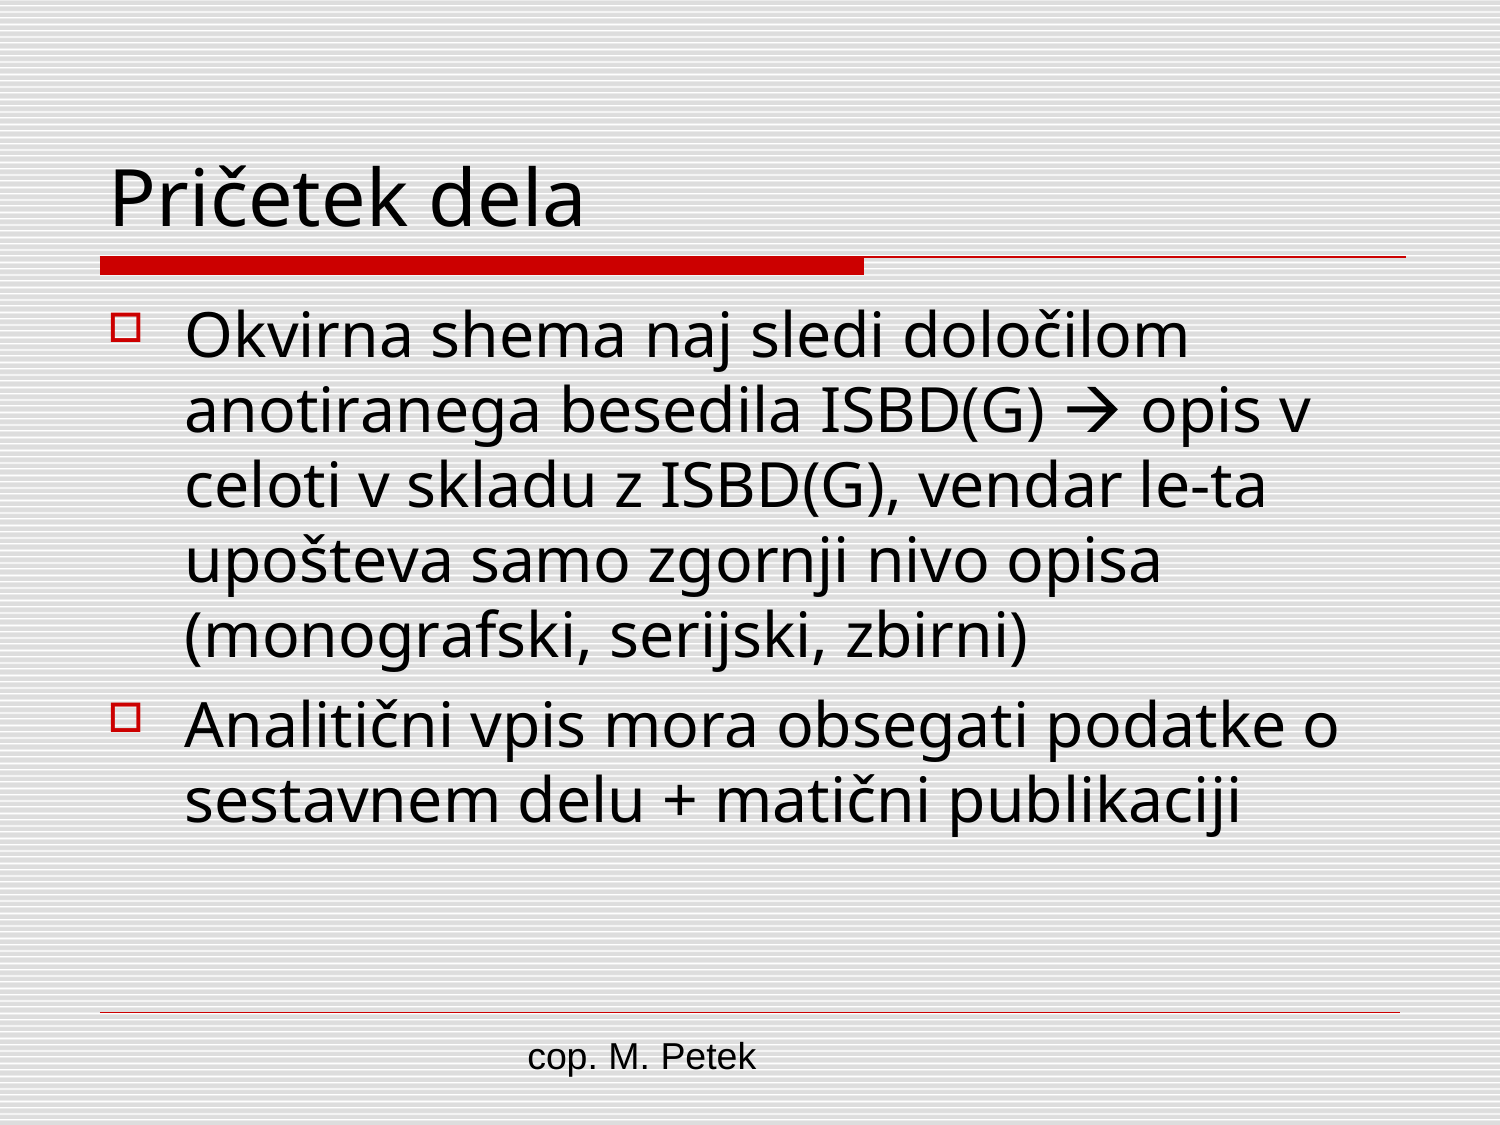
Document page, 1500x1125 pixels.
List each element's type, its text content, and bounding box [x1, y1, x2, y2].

list Okvirna shema naj sledi določilom anotiranega besedila ISBD(G)  opis v celoti v skladu z ISBD(G), vendar le-ta upošteva samo zgornji nivo opisa (monografski, serijski, zbirni) Analitični vpis mora obsegati podatke o sestavnem delu + matični publikaciji [92, 287, 1406, 988]
title Pričetek dela [94, 49, 1407, 250]
picture [0, 0, 1500, 1125]
